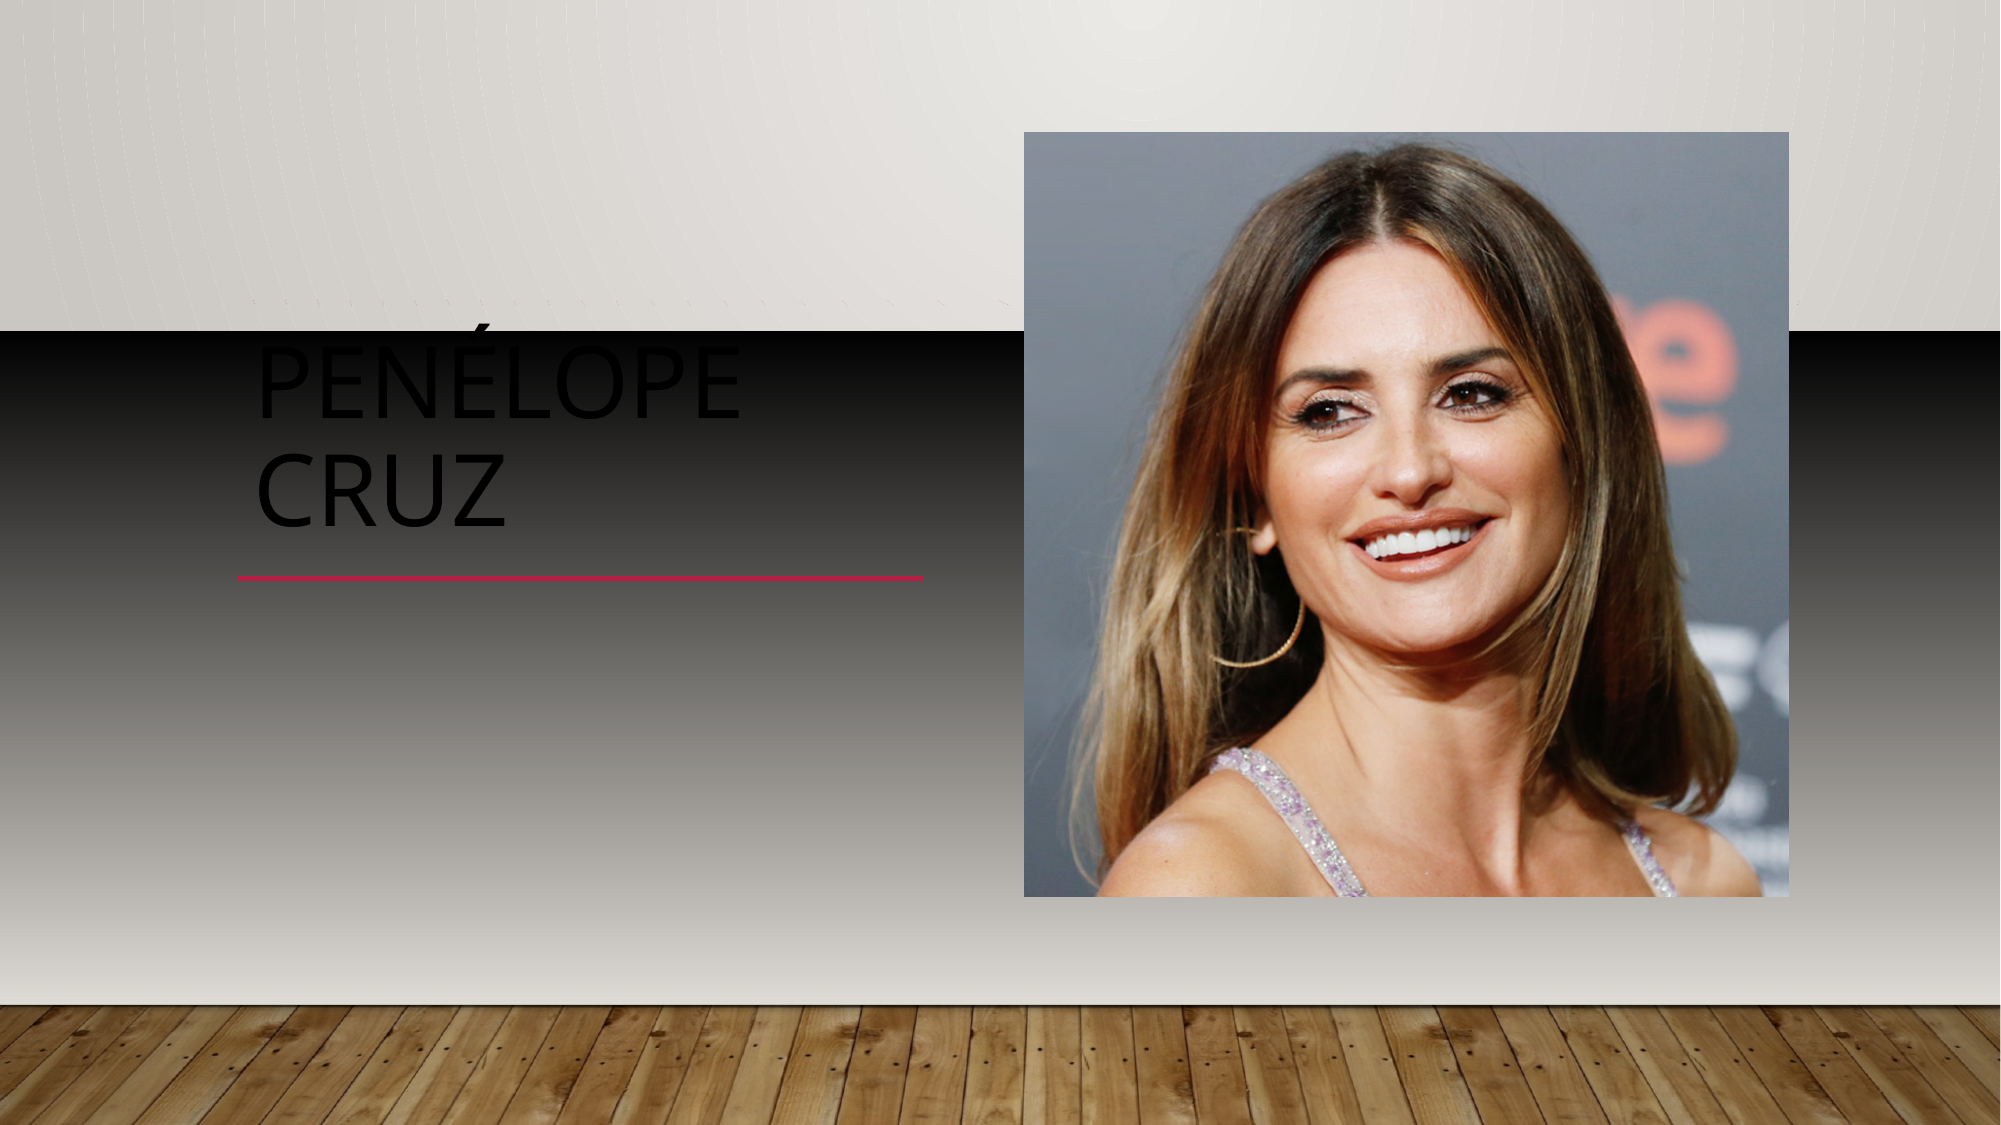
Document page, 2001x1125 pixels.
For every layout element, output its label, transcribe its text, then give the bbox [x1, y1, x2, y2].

picture [0, 1005, 2000, 1125]
title PENÉLOPE CRUZ [238, 157, 924, 549]
picture [1024, 132, 1789, 897]
text_box [0, 0, 2000, 1005]
